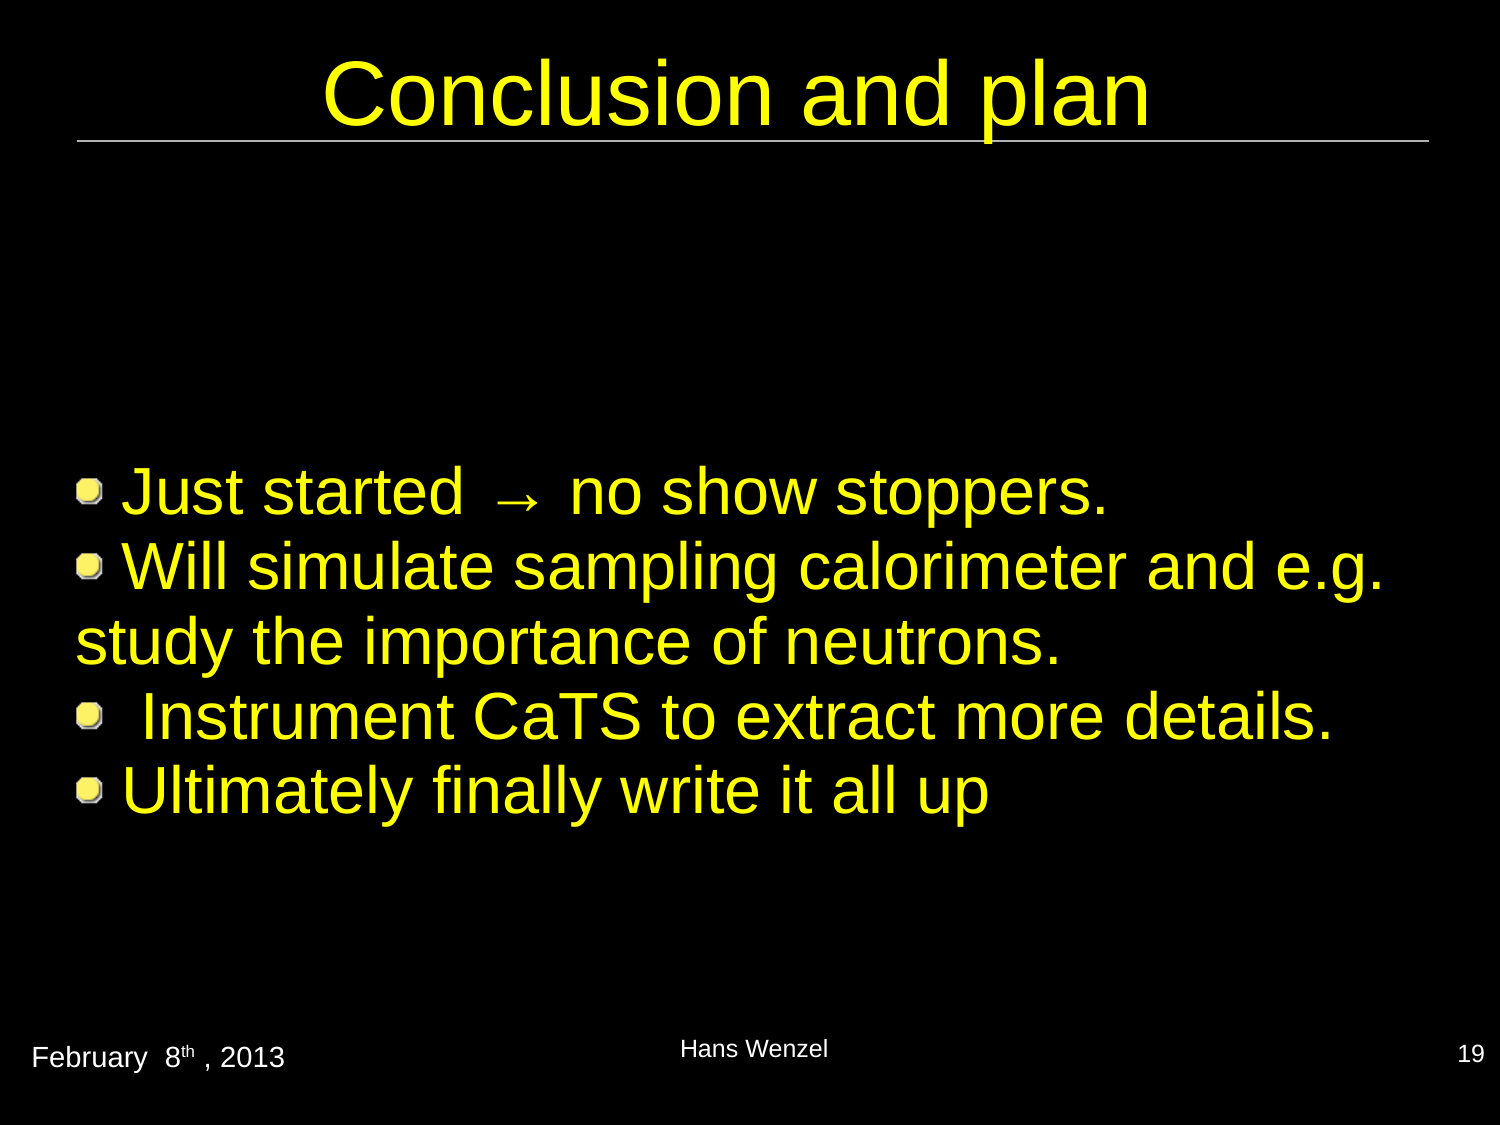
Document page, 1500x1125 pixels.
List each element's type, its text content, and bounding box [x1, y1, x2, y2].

subtitle Just started → no show stoppers. Will simulate sampling calorimeter and e.g. study the importance of neutrons. Instrument CaTS to extract more details. Ultimately finally write it all up [75, 270, 1463, 1013]
title Conclusion and plan [75, 0, 1425, 188]
